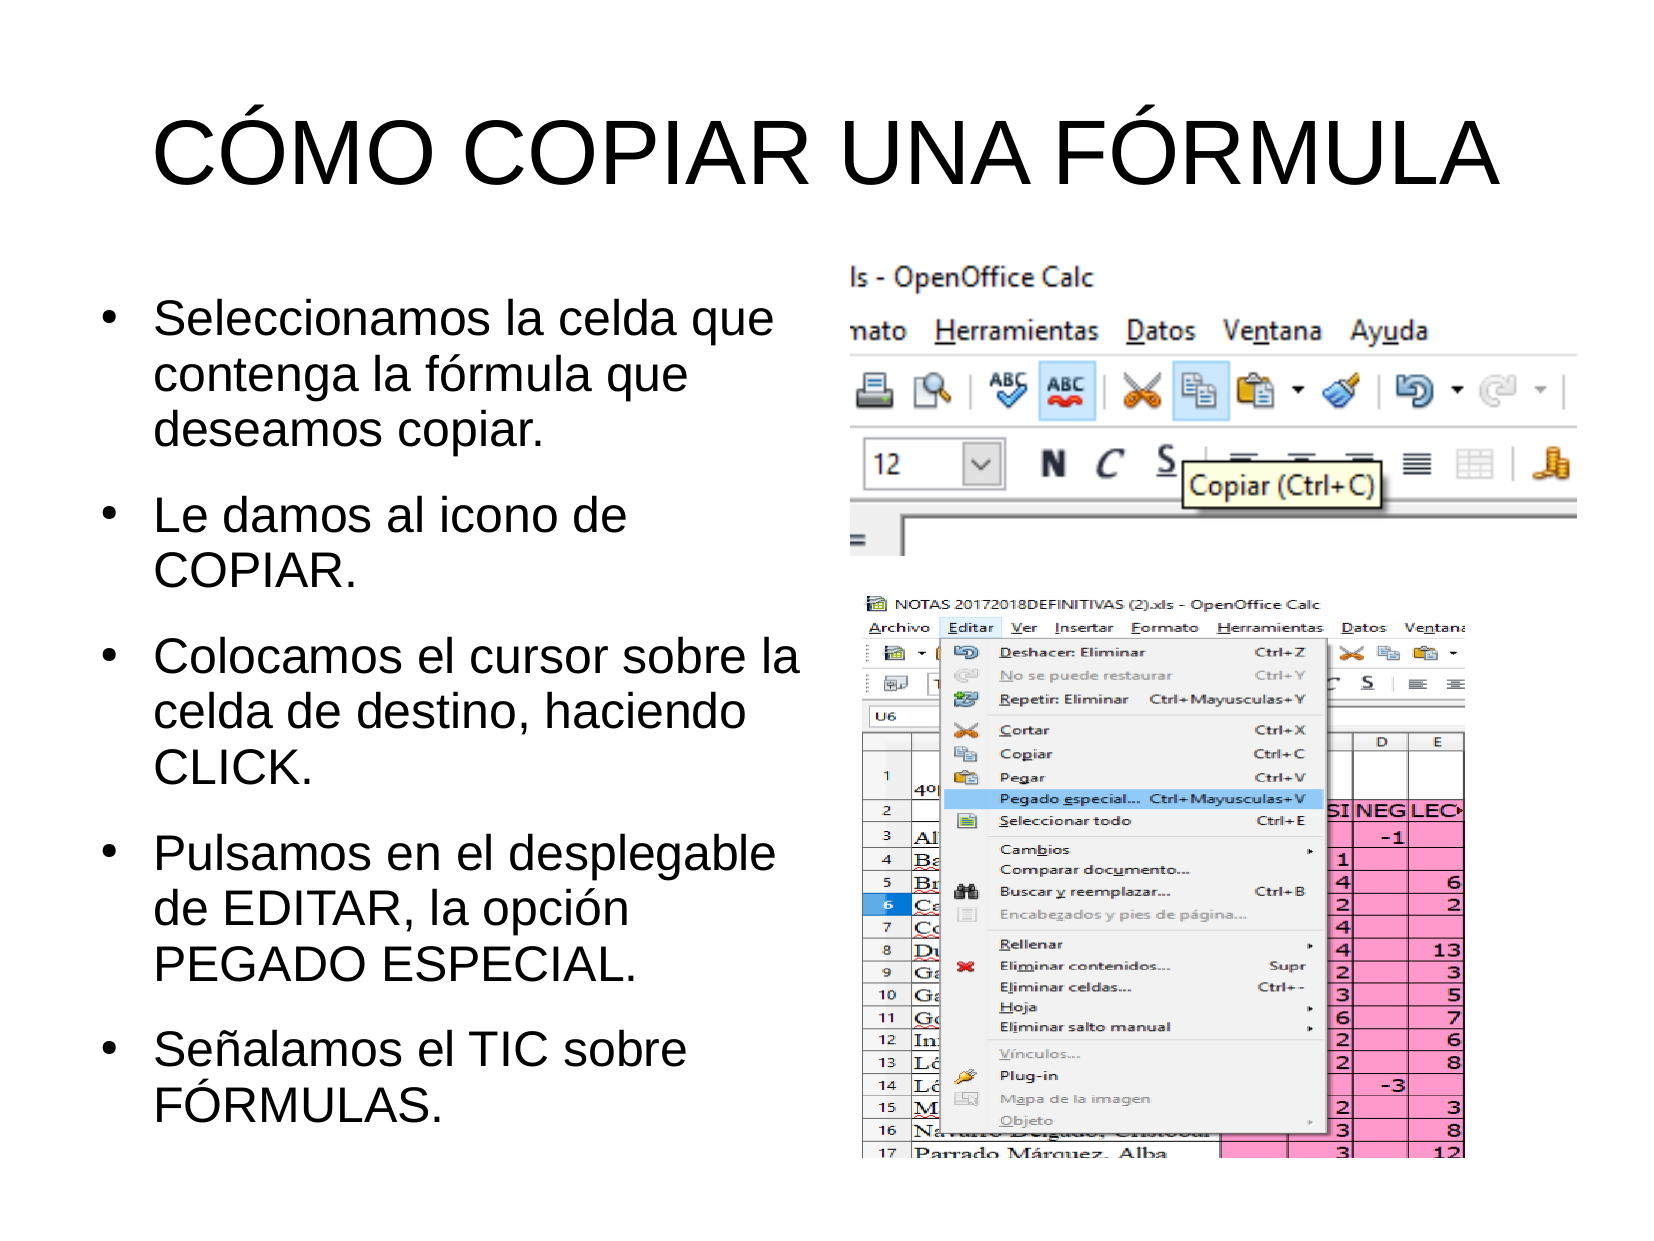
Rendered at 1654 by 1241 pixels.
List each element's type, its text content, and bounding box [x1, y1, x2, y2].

picture [862, 594, 1465, 1158]
picture [850, 248, 1577, 556]
title CÓMO COPIAR UNA FÓRMULA [82, 49, 1571, 257]
list Seleccionamos la celda que contenga la fórmula que deseamos copiar. Le damos al icono de COPIAR. Colocamos el cursor sobre la celda de destino, haciendo CLICK. Pulsamos en el desplegable de EDITAR, la opción PEGADO ESPECIAL. Señalamos el TIC sobre FÓRMULAS. [82, 290, 809, 1010]
